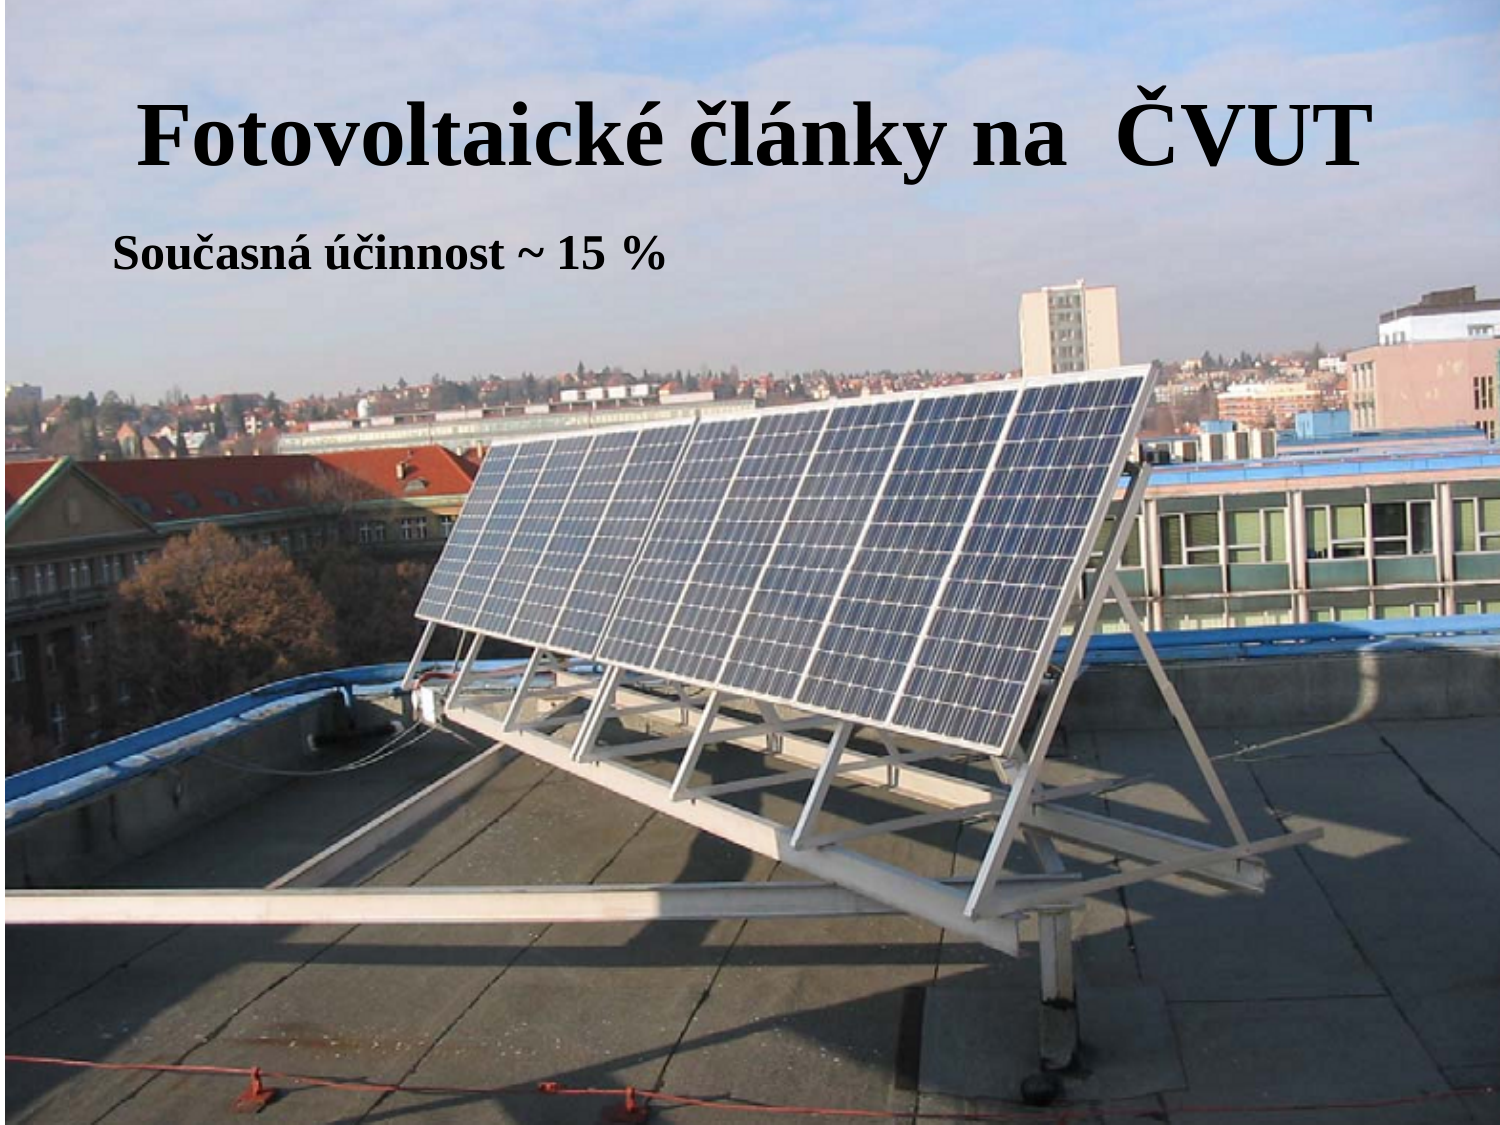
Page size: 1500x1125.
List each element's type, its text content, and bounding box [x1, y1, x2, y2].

picture [5, 0, 1500, 1125]
text_box Fotovoltaické články na ČVUT [53, 66, 1459, 192]
text_box Současná účinnost ~ 15 % [97, 211, 685, 287]
